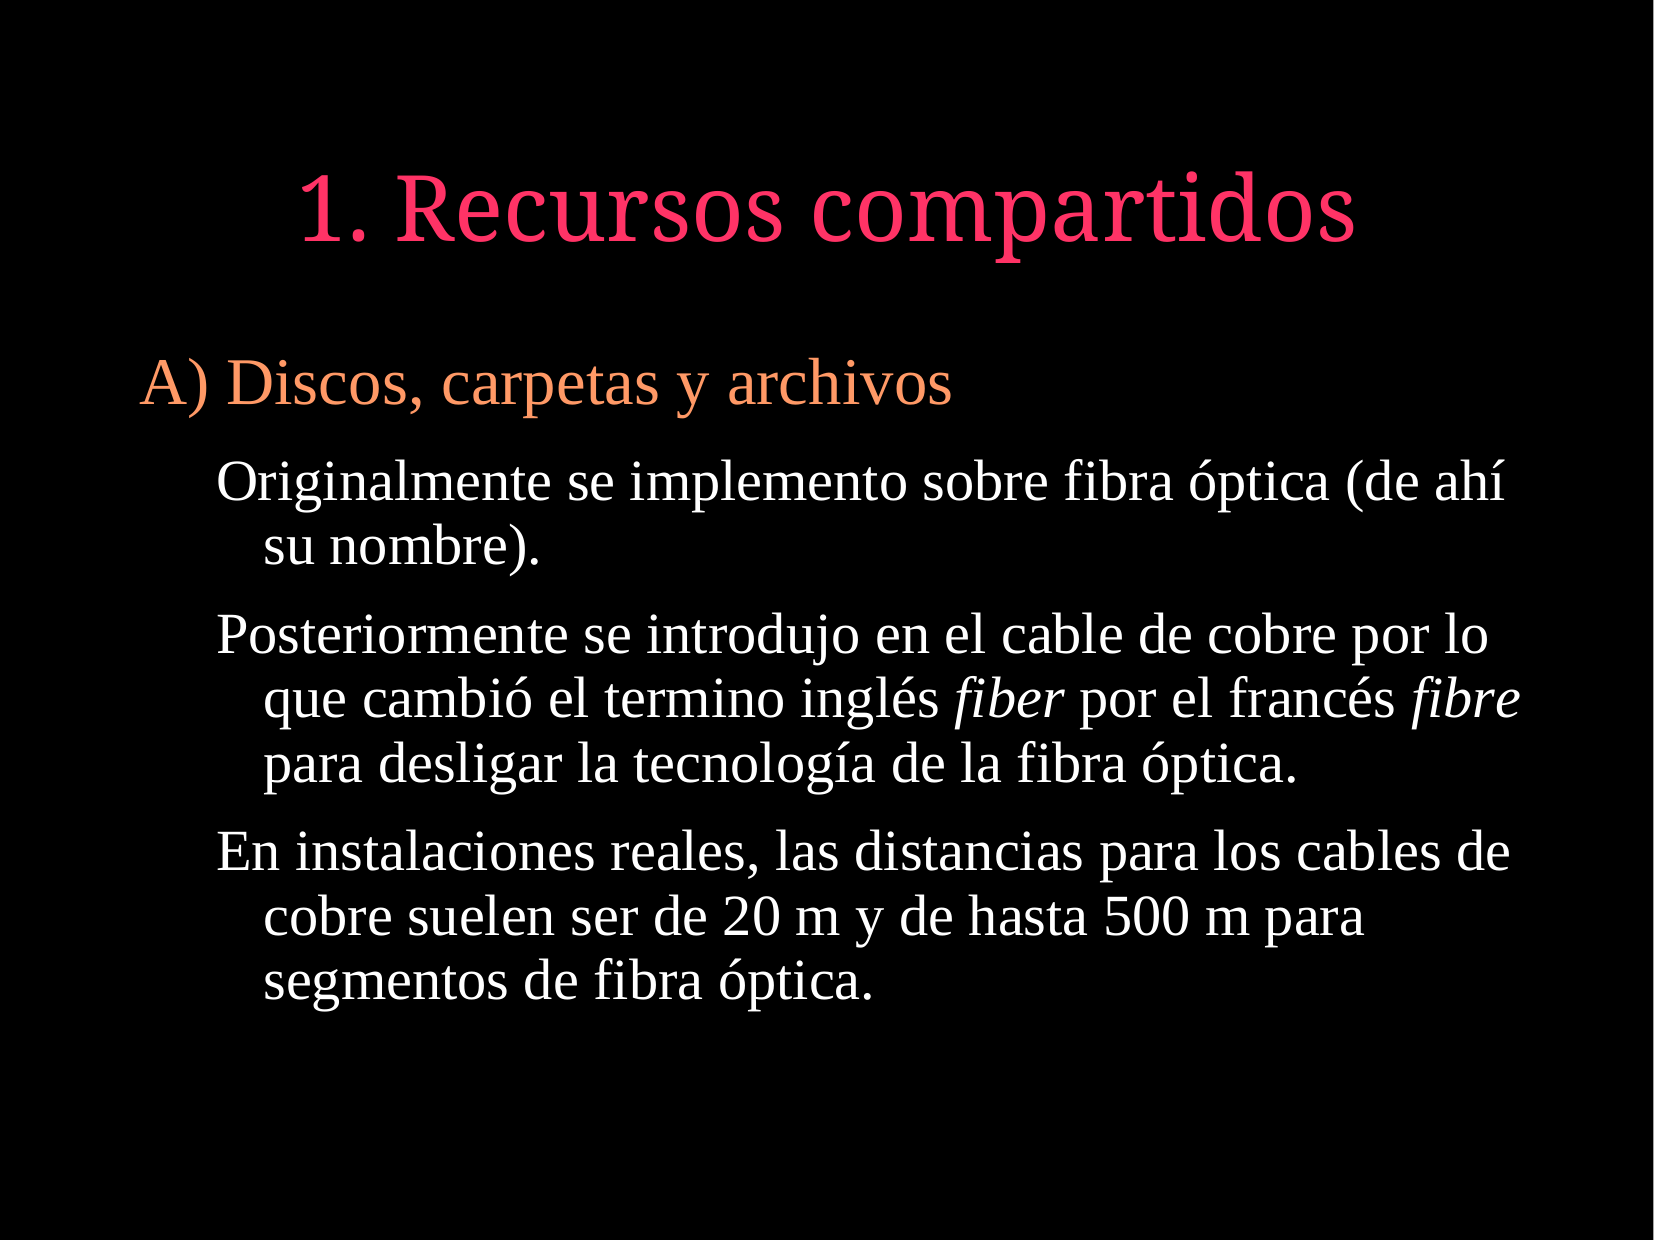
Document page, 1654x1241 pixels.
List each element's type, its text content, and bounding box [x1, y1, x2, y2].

list A) Discos, carpetas y archivos Originalmente se implemento sobre fibra óptica (de ahí su nombre). Posteriormente se introdujo en el cable de cobre por lo que cambió el termino inglés fiber por el francés fibre para desligar la tecnología de la fibra óptica. En instalaciones reales, las distancias para los cables de cobre suelen ser de 20 m y de hasta 500 m para segmentos de fibra óptica. [121, 344, 1534, 1127]
title 1. Recursos compartidos [121, 102, 1534, 311]
